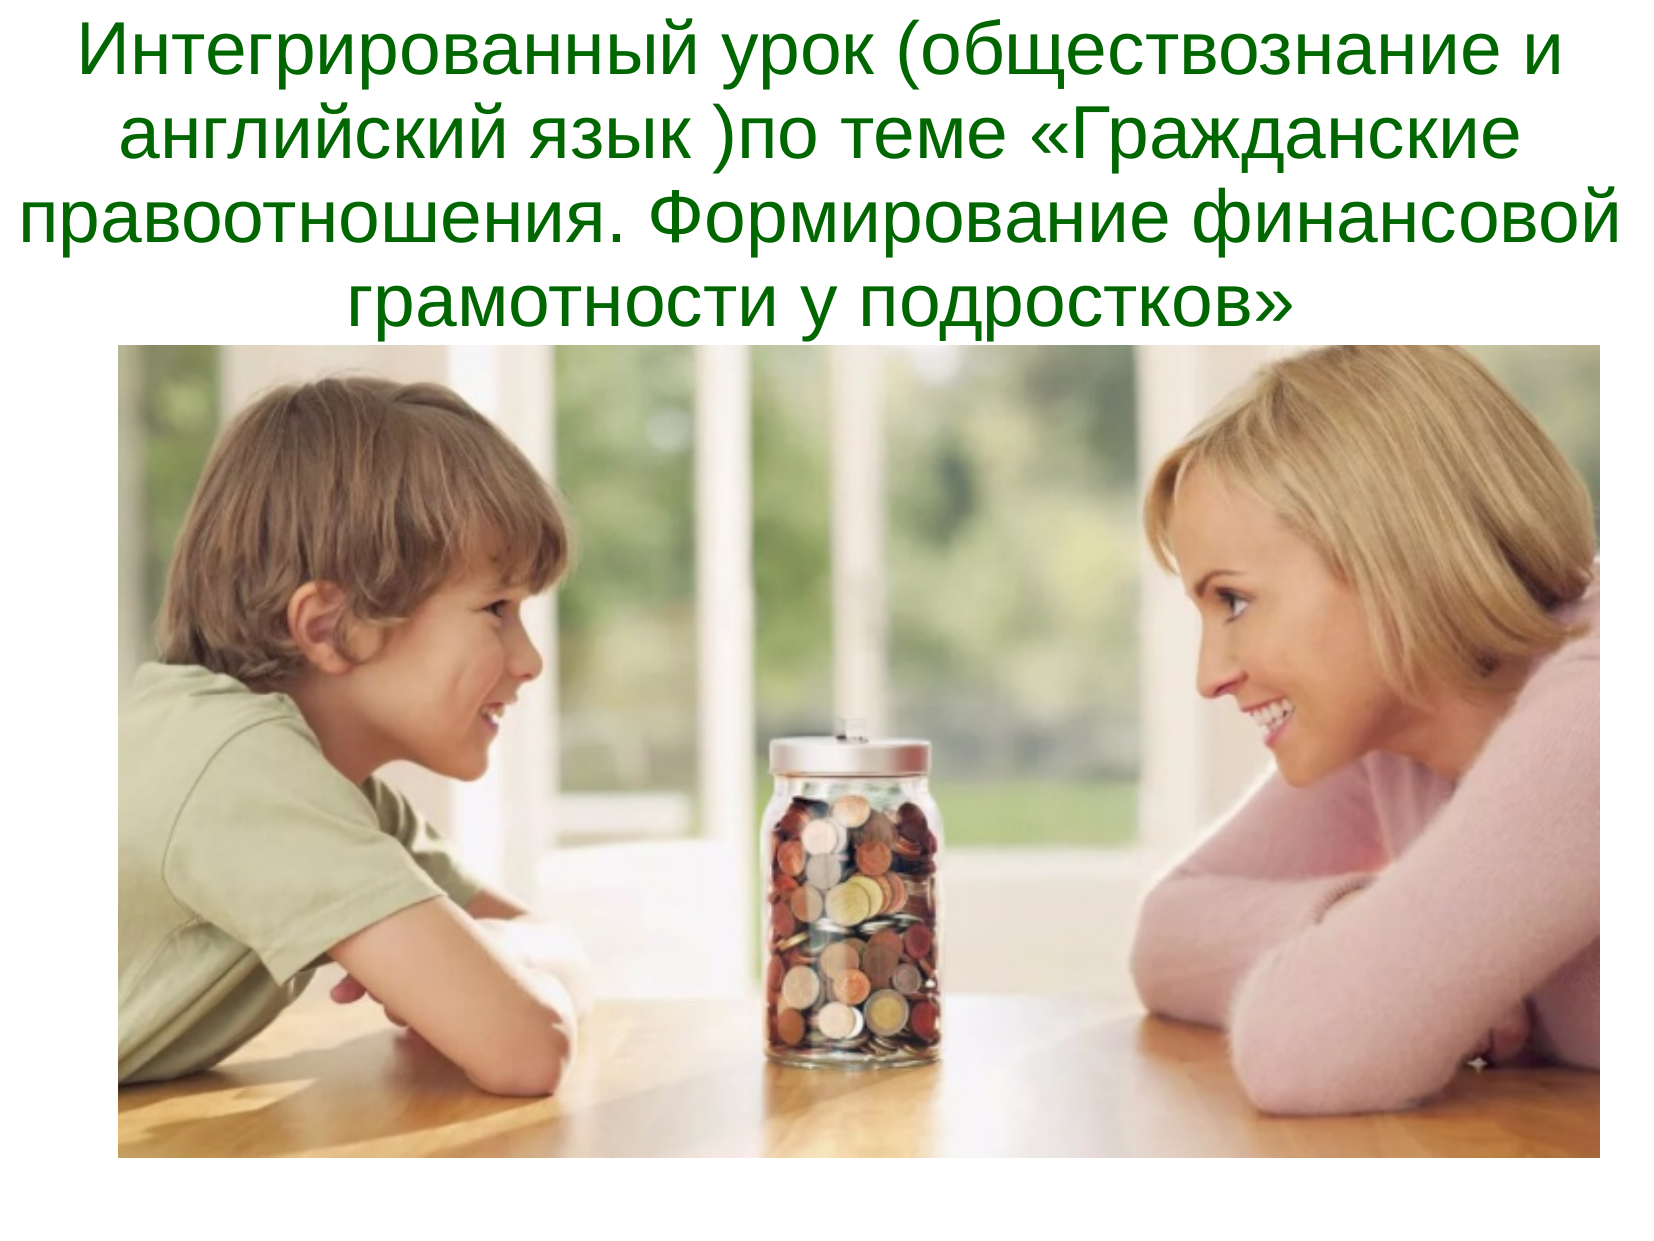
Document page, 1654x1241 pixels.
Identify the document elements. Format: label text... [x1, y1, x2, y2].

picture [118, 345, 1600, 1158]
title Интегрированный урок (обществознание и английский язык )по теме «Гражданские правоотношения. Формирование финансовой грамотности у подростков» [11, 7, 1630, 342]
